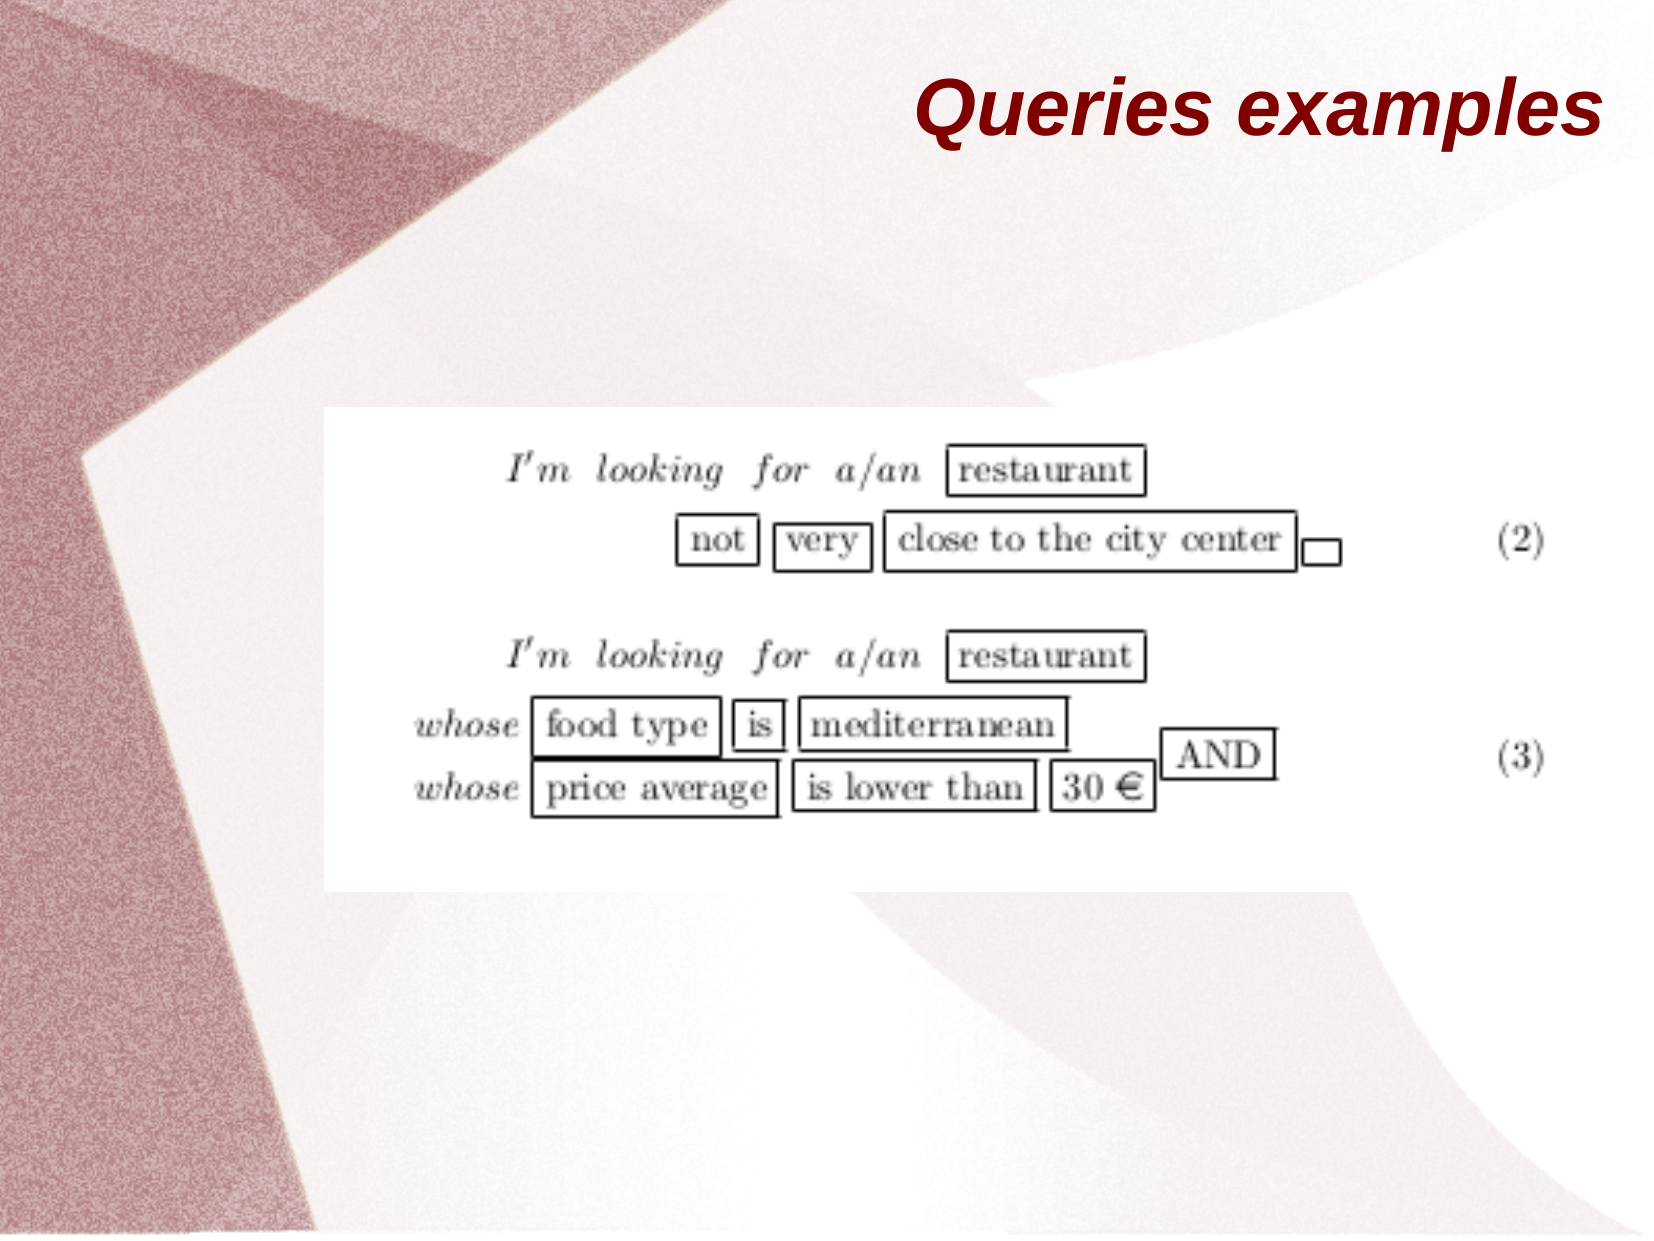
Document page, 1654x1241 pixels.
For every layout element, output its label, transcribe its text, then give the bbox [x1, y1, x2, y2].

picture [0, 0, 1654, 1241]
title Queries examples [596, 49, 1607, 257]
